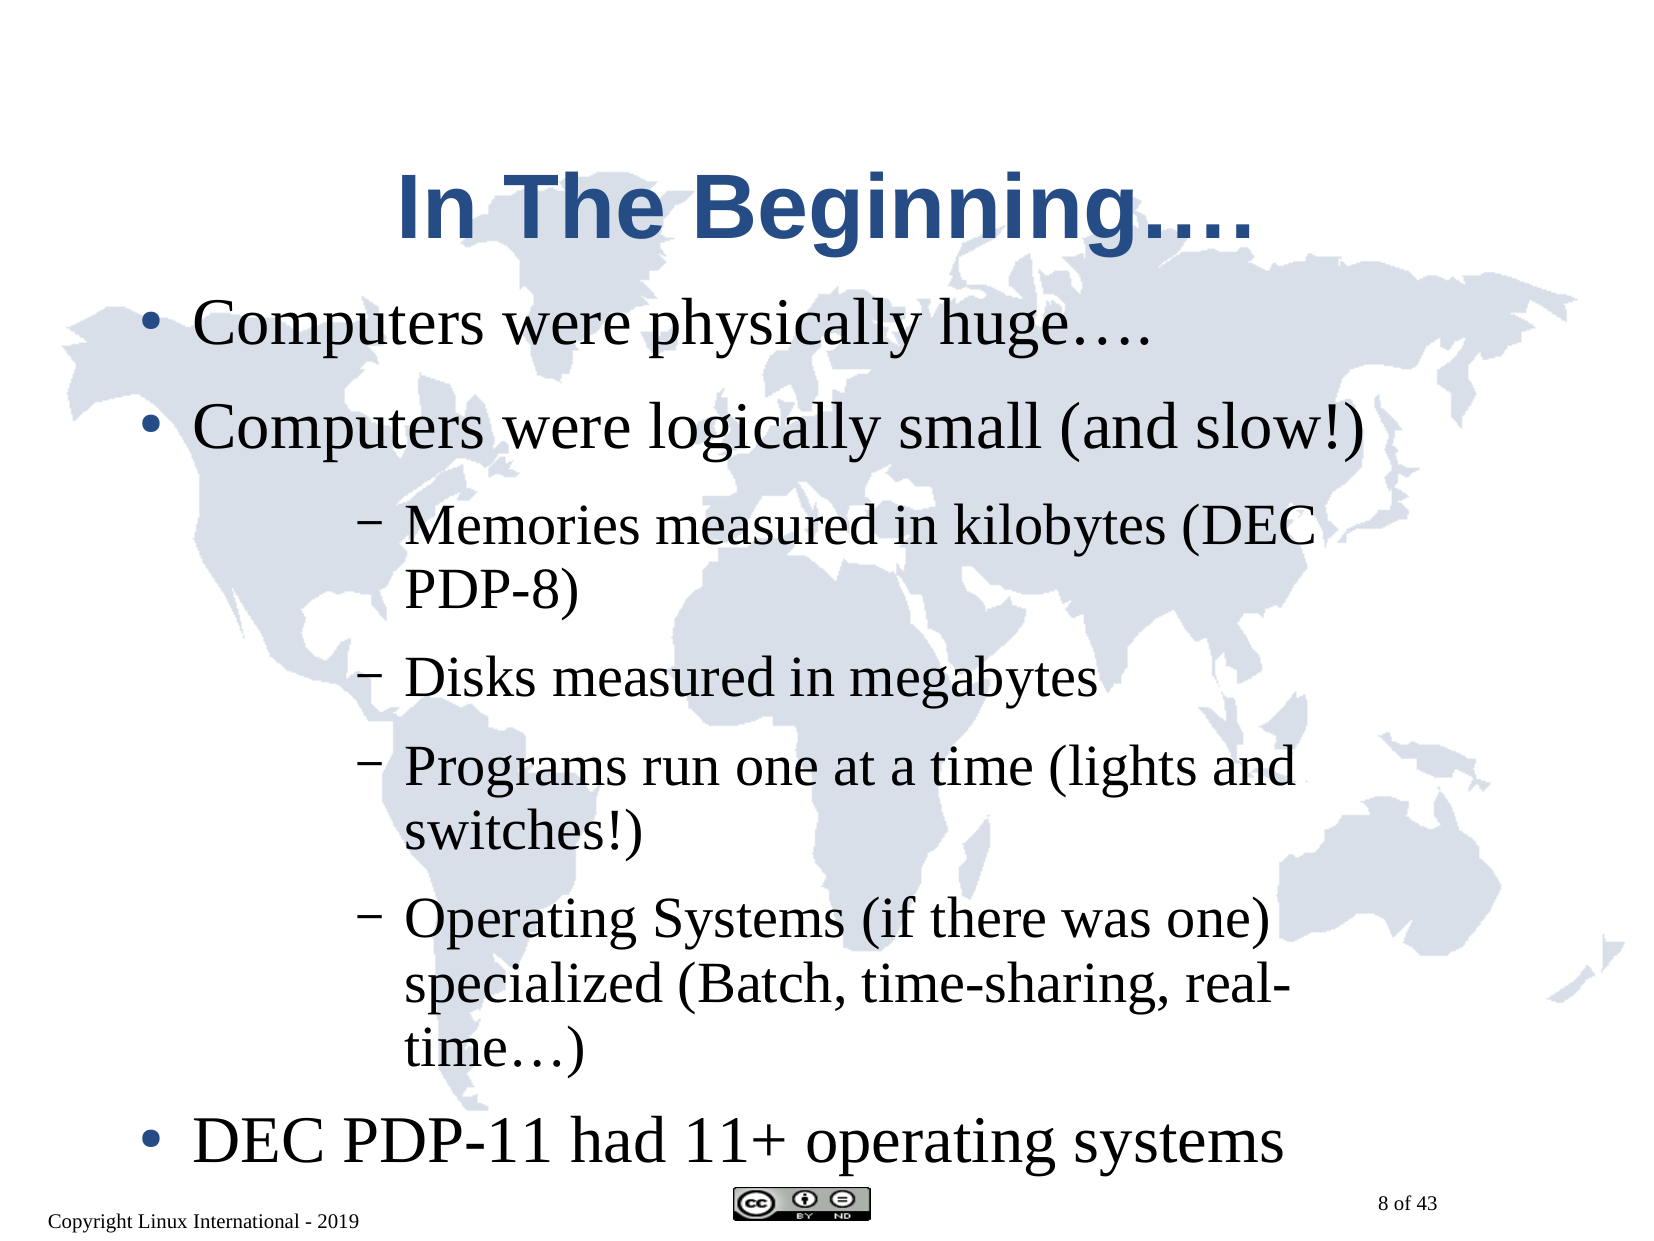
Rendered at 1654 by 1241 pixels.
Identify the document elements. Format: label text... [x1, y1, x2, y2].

title In The Beginning…. [121, 102, 1533, 311]
list Computers were physically huge…. Computers were logically small (and slow!) Memories measured in kilobytes (DEC PDP-8) Disks measured in megabytes Programs run one at a time (lights and switches!) Operating Systems (if there was one) specialized (Batch, time-sharing, real-time…) DEC PDP-11 had 11+ operating systems [121, 285, 1411, 1193]
picture [733, 1193, 871, 1221]
picture [37, 91, 1653, 1147]
